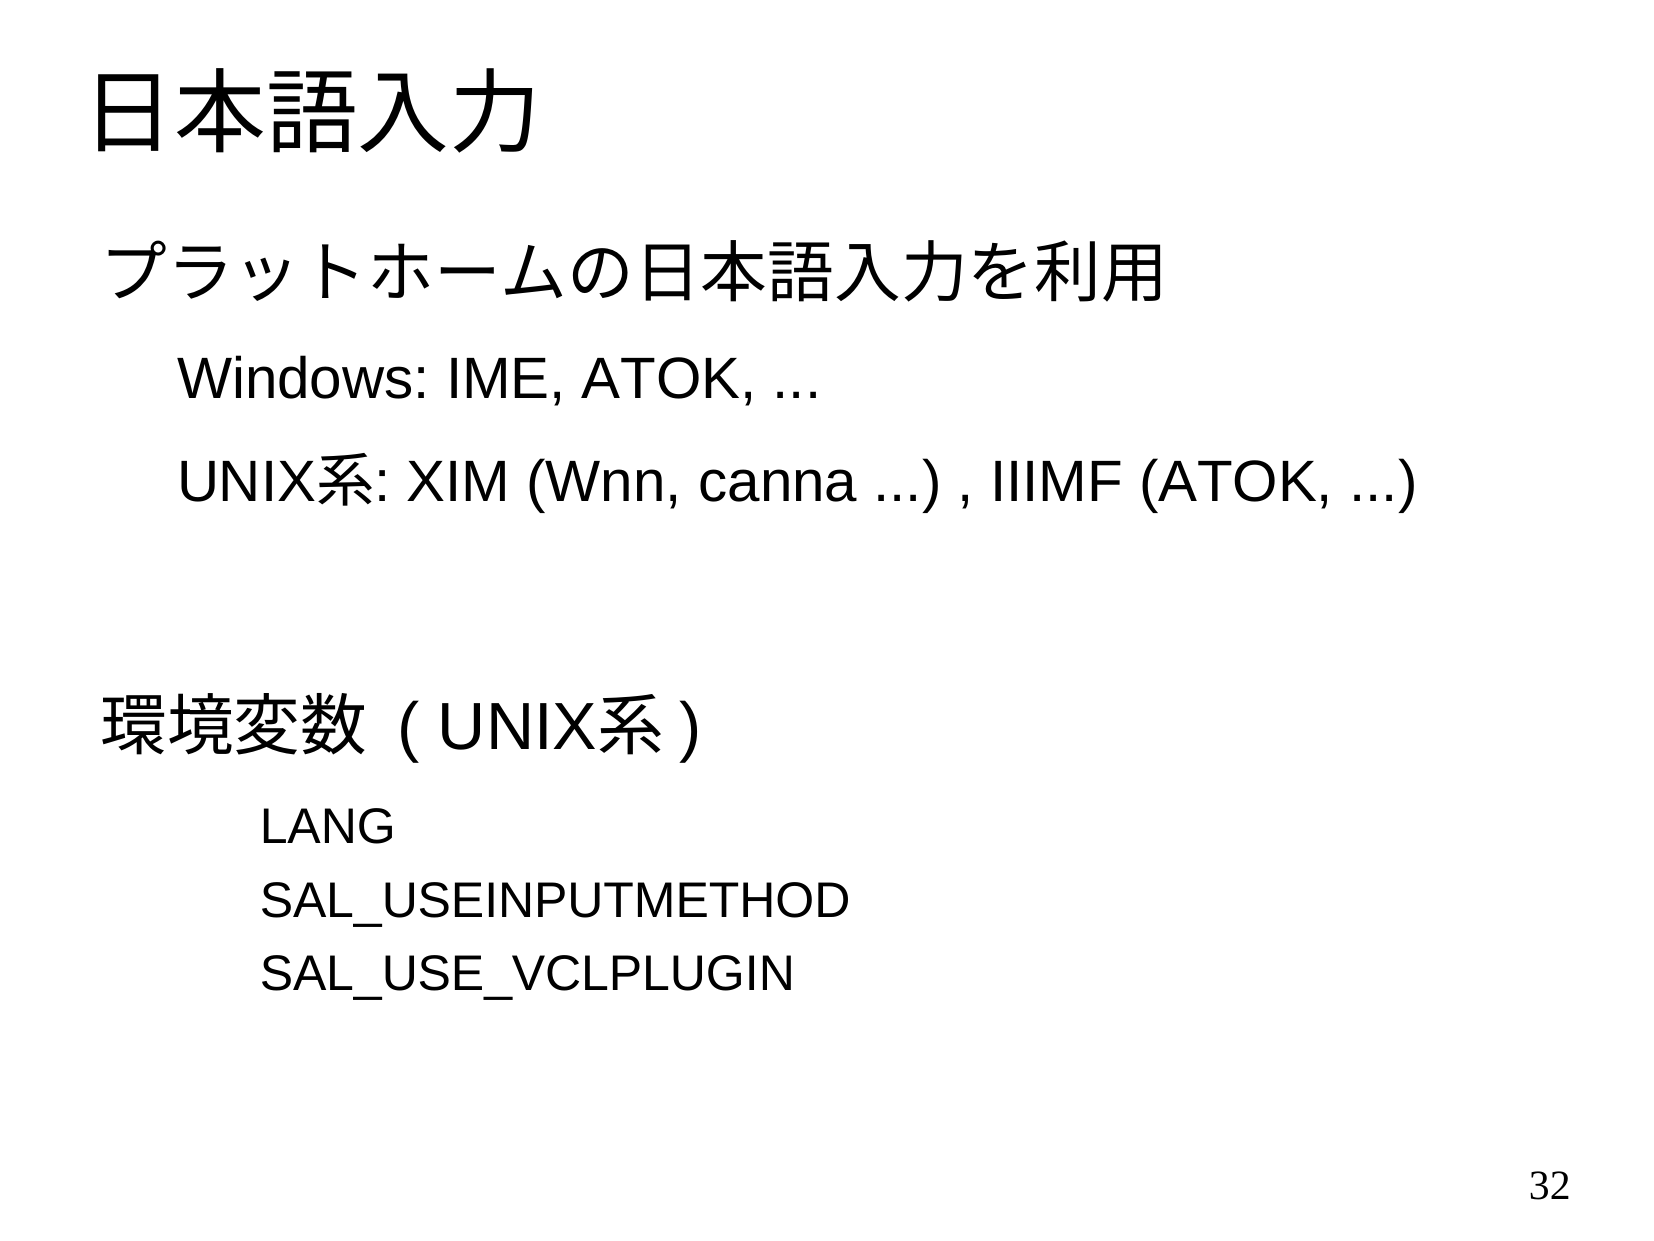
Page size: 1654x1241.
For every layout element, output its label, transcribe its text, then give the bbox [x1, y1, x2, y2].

title 日本語入力 [82, 0, 1623, 213]
list プラットホームの日本語入力を利用 Windows: IME, ATOK, ... UNIX系: XIM (Wnn, canna ...) , IIIMF (ATOK, ...) 環境変数 ( UNIX系 ) LANG SAL_USEINPUTMETHOD SAL_USE_VCLPLUGIN [82, 219, 1571, 1038]
